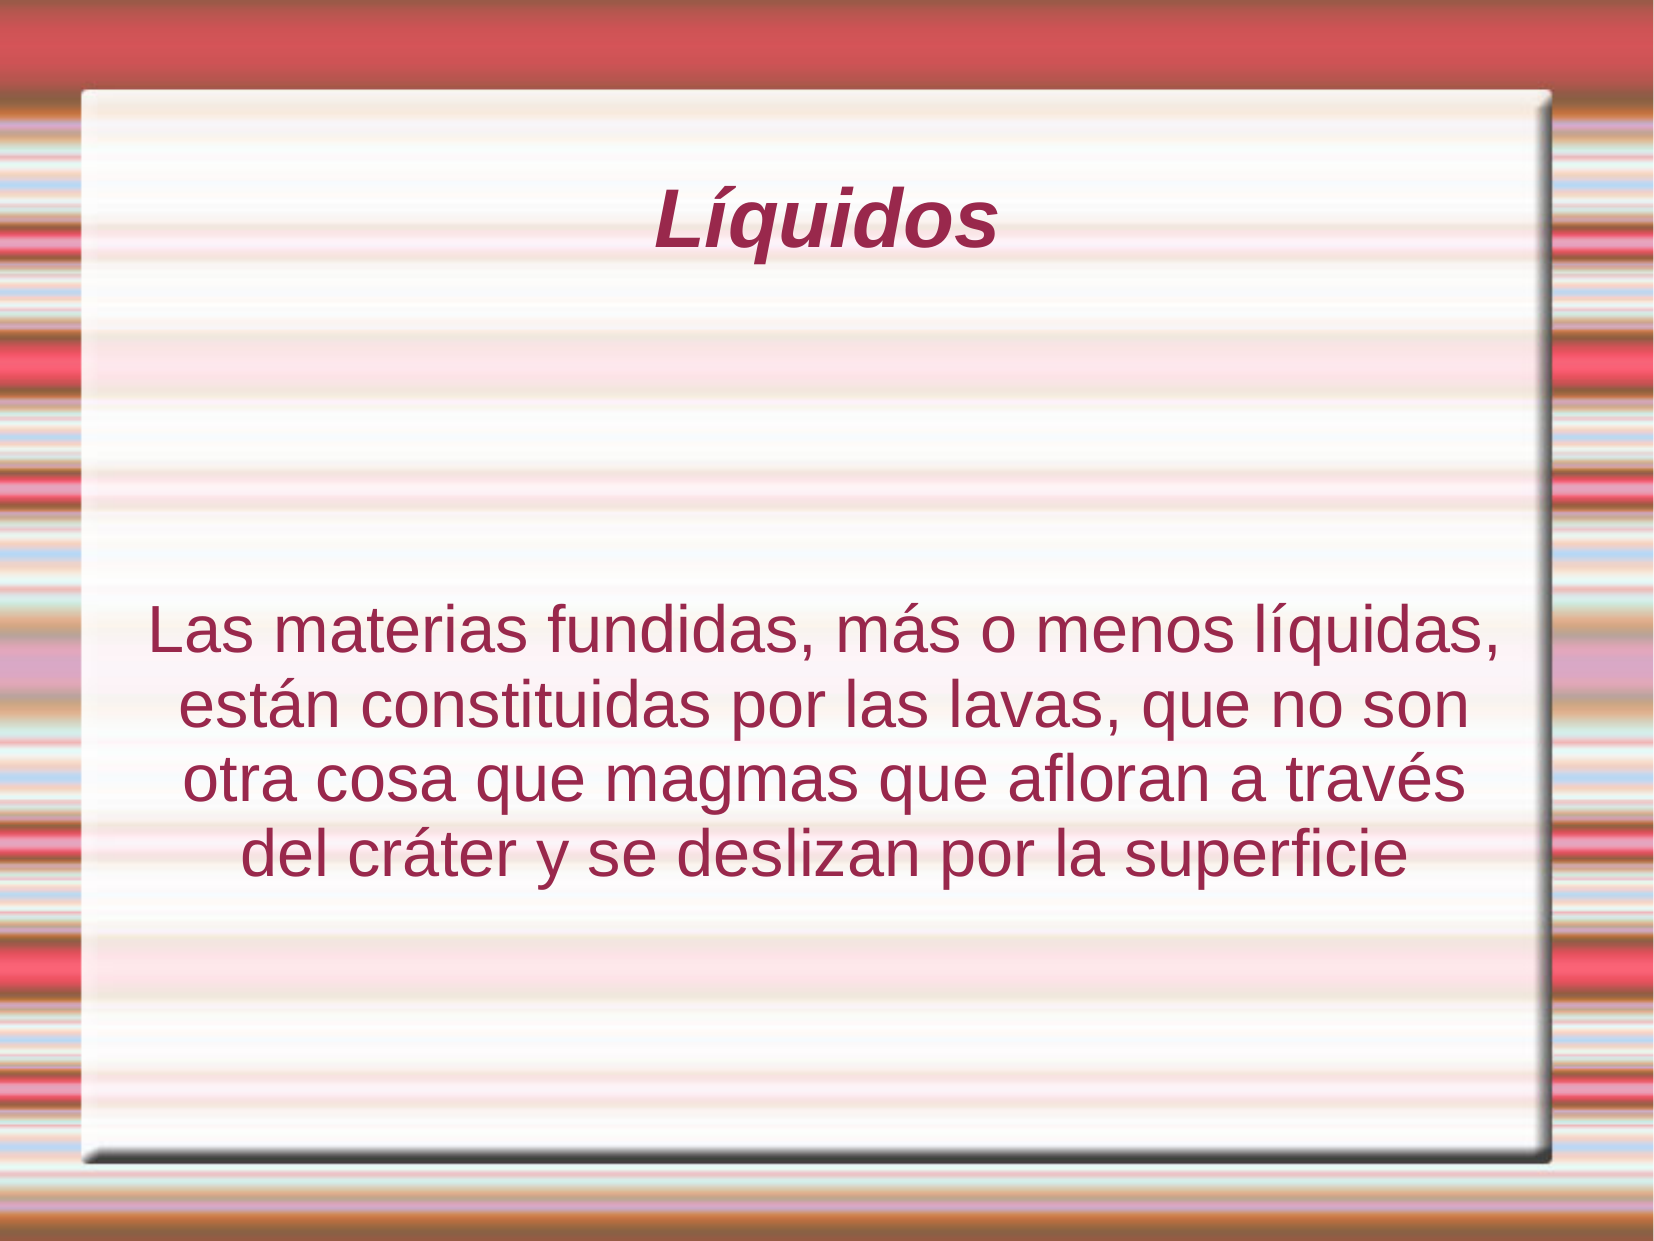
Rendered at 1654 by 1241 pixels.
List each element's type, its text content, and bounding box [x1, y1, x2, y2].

picture [0, 0, 1654, 1241]
title Líquidos [121, 122, 1534, 315]
subtitle Las materias fundidas, más o menos líquidas, están constituidas por las lavas, que no son otra cosa que magmas que afloran a través del cráter y se deslizan por la superficie [134, 350, 1516, 1133]
